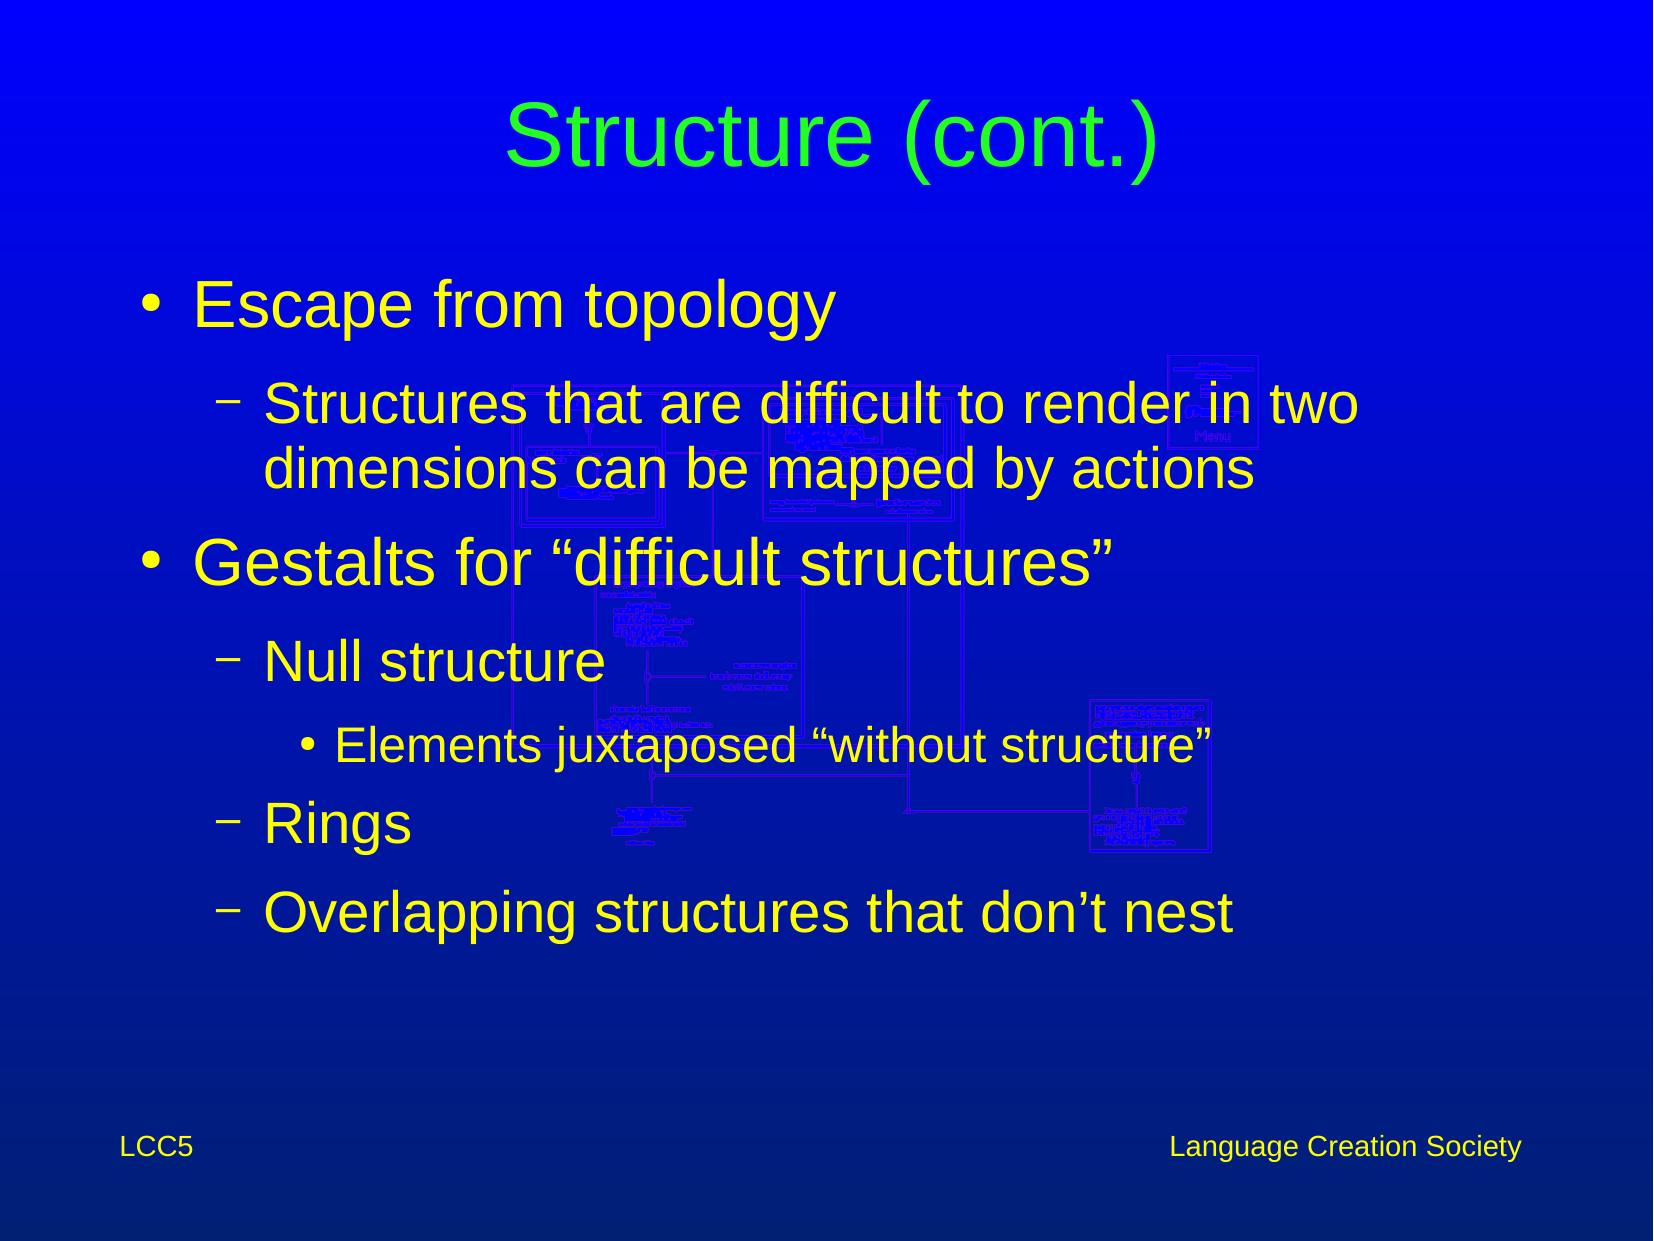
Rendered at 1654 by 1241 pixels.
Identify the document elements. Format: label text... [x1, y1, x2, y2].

list Escape from topology Structures that are difficult to render in two dimensions can be mapped by actions Gestalts for “difficult structures” Null structure Elements juxtaposed “without structure” Rings Overlapping structures that don’t nest [121, 266, 1534, 1121]
title Structure (cont.) [126, 31, 1539, 239]
